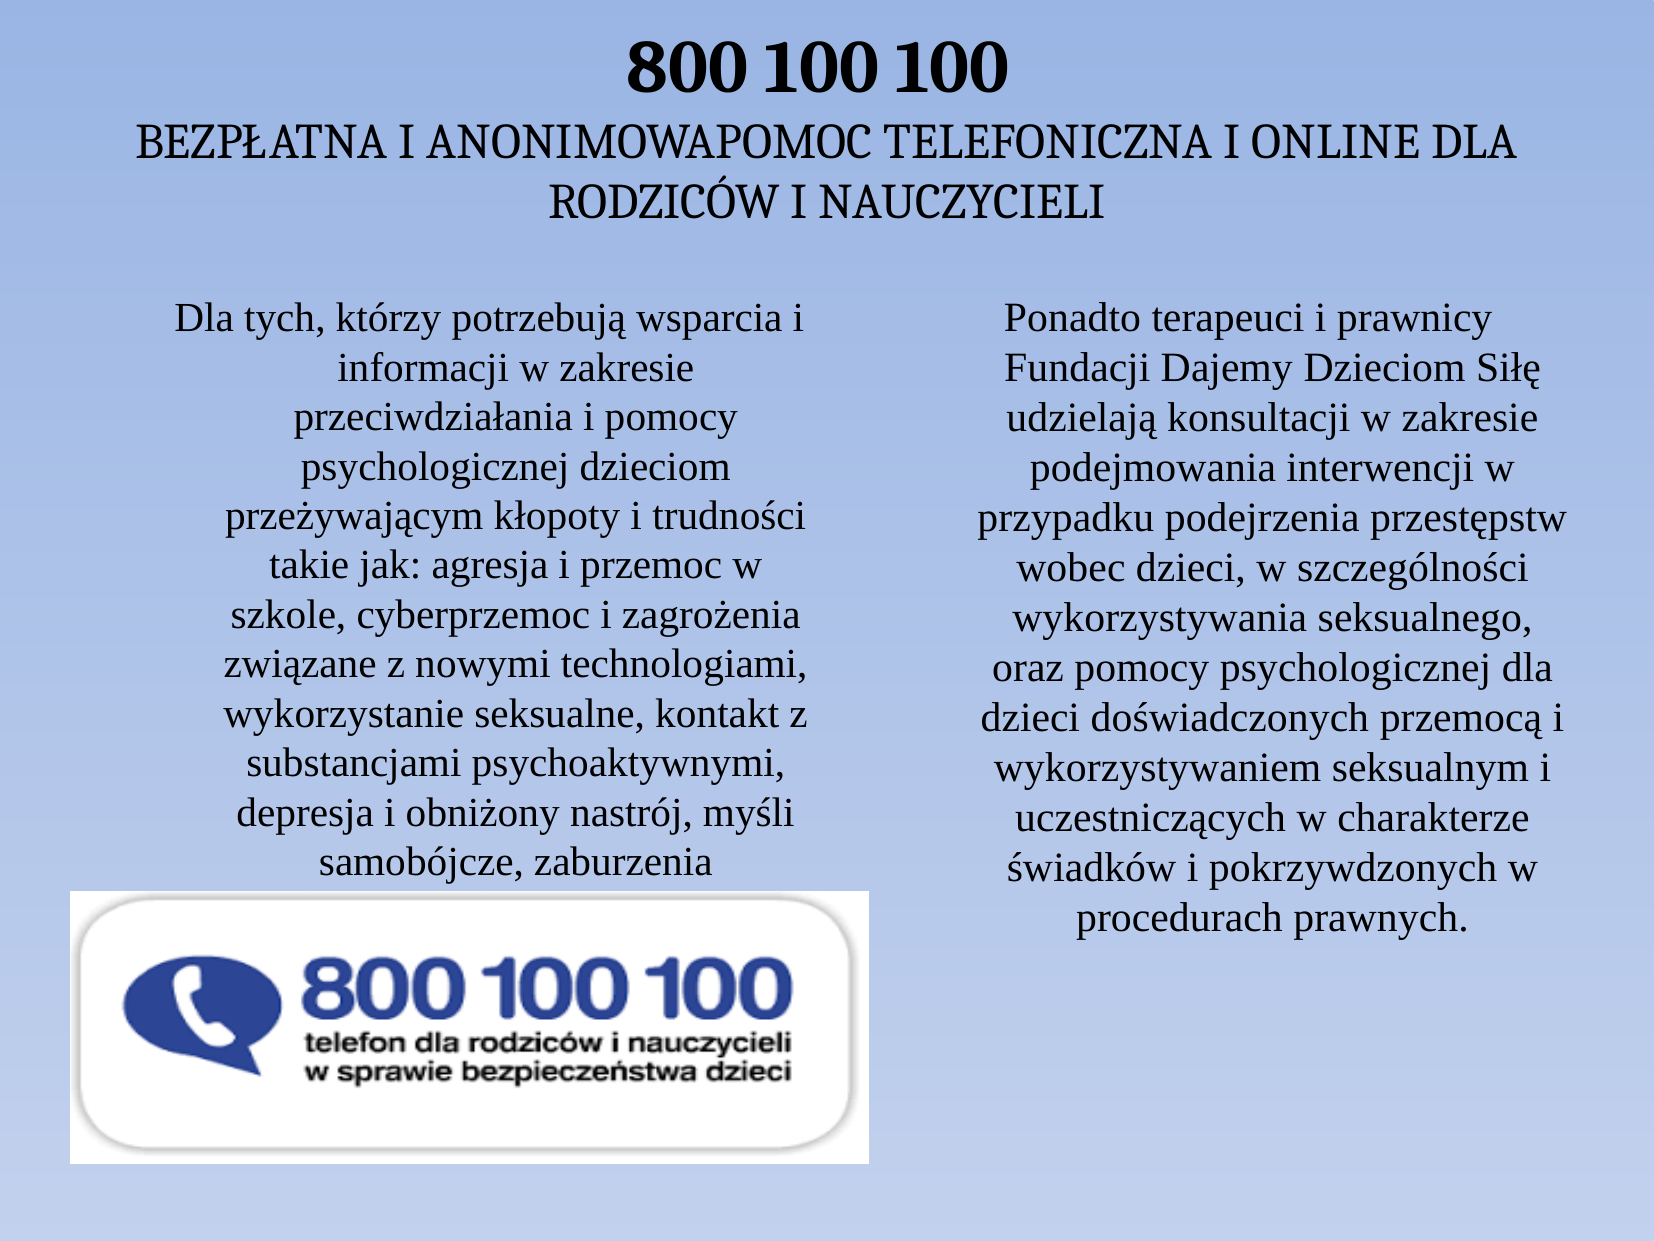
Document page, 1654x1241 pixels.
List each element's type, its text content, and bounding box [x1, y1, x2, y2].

list Ponadto terapeuci i prawnicy Fundacji Dajemy Dzieciom Siłę udzielają konsultacji w zakresie podejmowania interwencji w przypadku podejrzenia przestępstw wobec dzieci, w szczególności wykorzystywania seksualnego, oraz pomocy psychologicznej dla dzieci doświadczonych przemocą i wykorzystywaniem seksualnym i uczestniczących w charakterze świadków i pokrzywdzonych w procedurach prawnych. [845, 290, 1572, 954]
title 800 100 100 BEZPŁATNA I ANONIMOWAPOMOC TELEFONICZNA I ONLINE DLA RODZICÓW I NAUCZYCIELI [82, 22, 1571, 284]
picture [70, 891, 869, 1164]
list Dla tych, którzy potrzebują wsparcia i informacji w zakresie przeciwdziałania i pomocy psychologicznej dzieciom przeżywającym kłopoty i trudności takie jak: agresja i przemoc w szkole, cyberprzemoc i zagrożenia związane z nowymi technologiami, wykorzystanie seksualne, kontakt z substancjami psychoaktywnymi, depresja i obniżony nastrój, myśli samobójcze, zaburzenia odżywiania. [82, 290, 809, 852]
